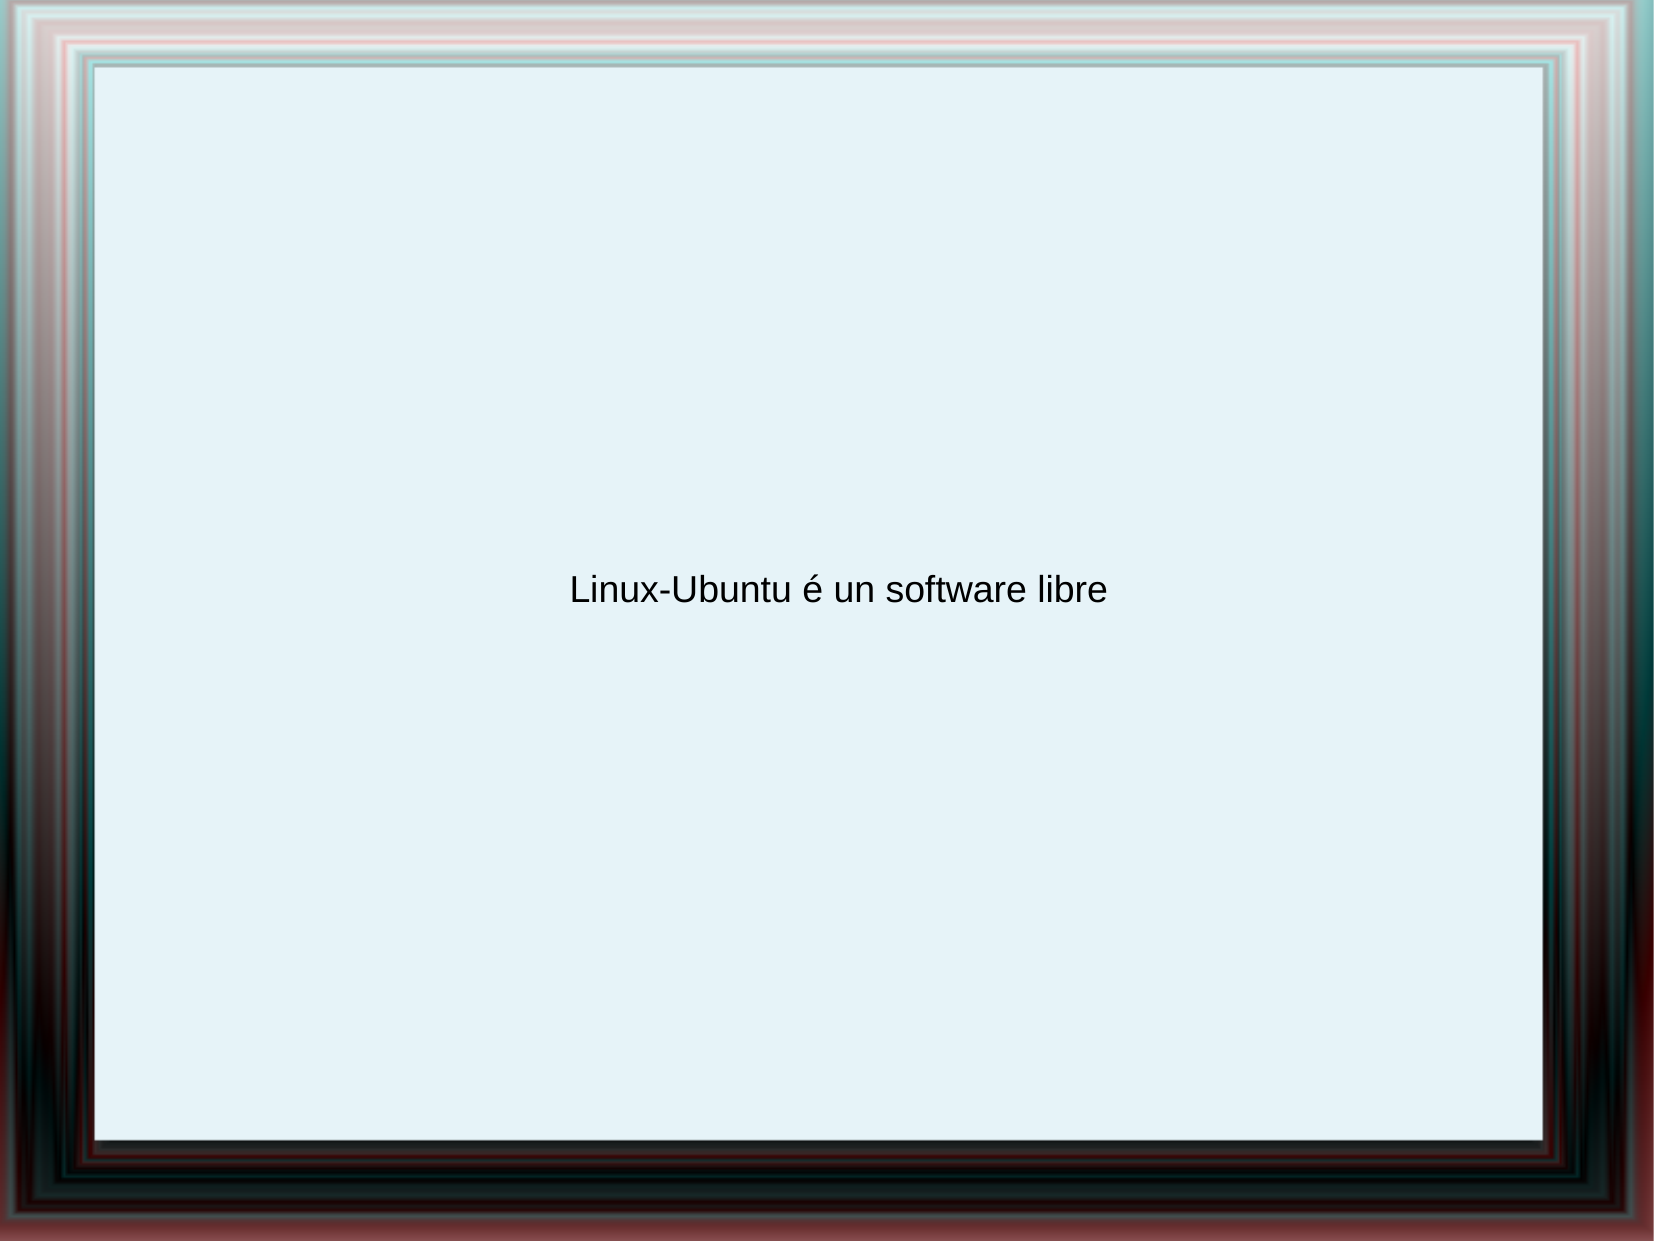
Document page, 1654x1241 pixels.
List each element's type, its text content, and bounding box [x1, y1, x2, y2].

picture [0, 0, 1654, 1241]
text_box Linux-Ubuntu é un software libre [554, 561, 1123, 654]
